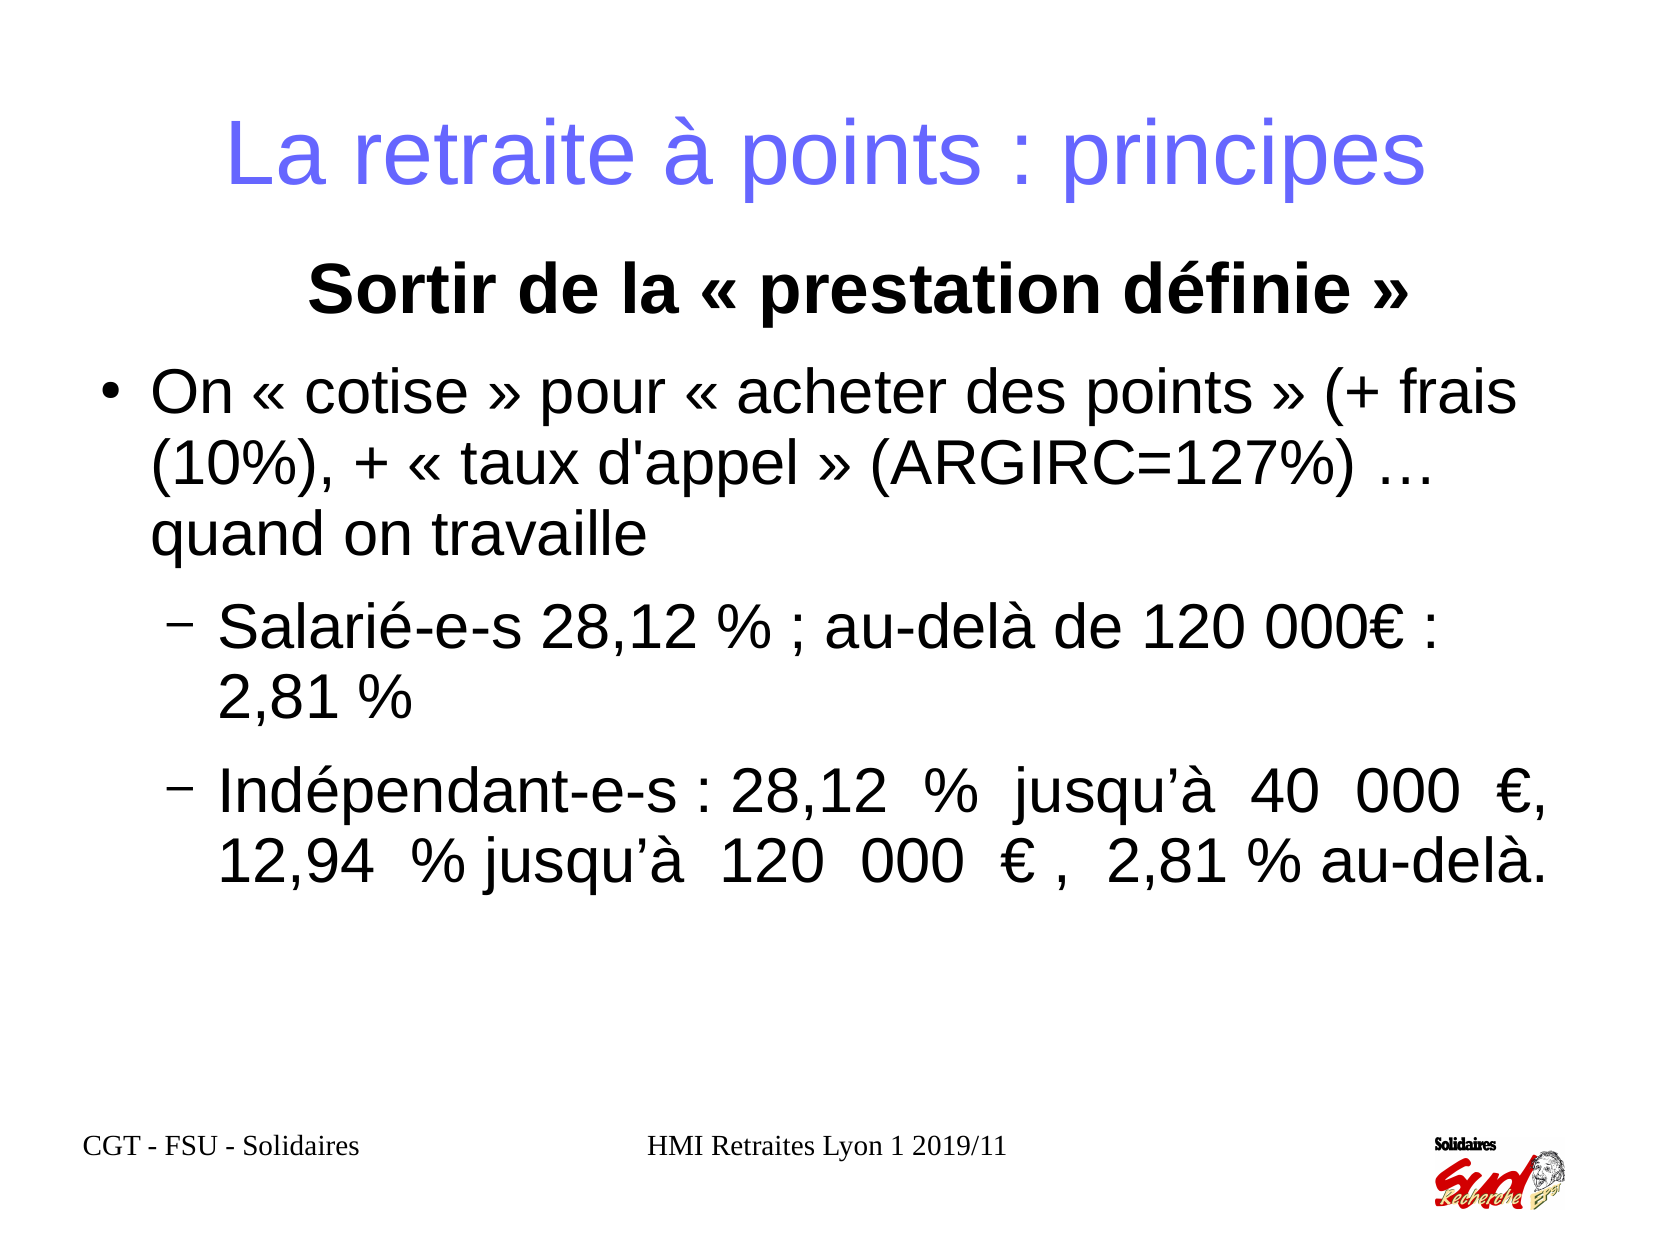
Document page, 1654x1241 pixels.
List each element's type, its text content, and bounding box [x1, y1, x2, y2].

title La retraite à points : principes [82, 49, 1571, 248]
picture [1435, 1137, 1565, 1210]
list Sortir de la « prestation définie » On « cotise » pour « acheter des points » (+ frais (10%), + « taux d'appel » (ARGIRC=127%) … quand on travaille Salarié-e-s 28,12 % ; au-delà de 120 000€ : 2,81 % Indépendant-e-s : 28,12 % jusqu’à 40 000 €, 12,94 % jusqu’à 120 000 € , 2,81 % au-delà. [82, 248, 1571, 969]
